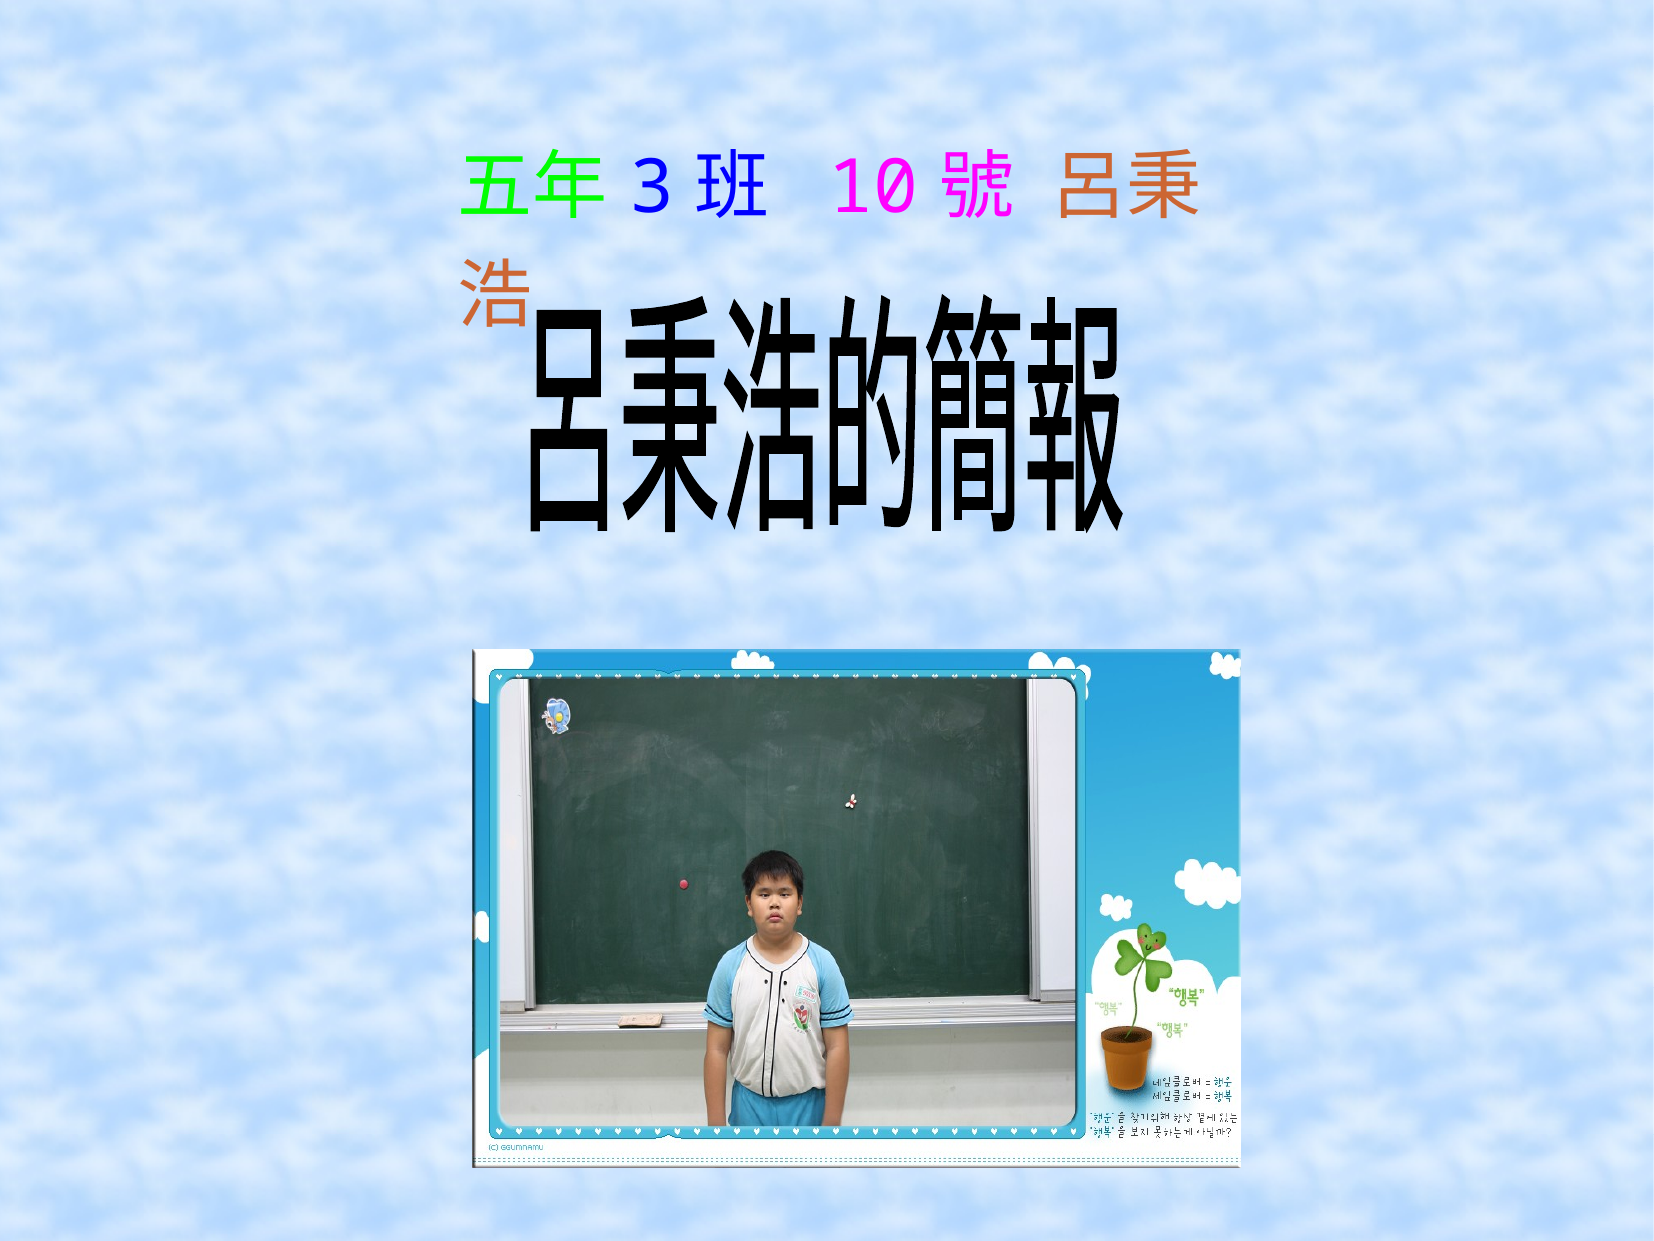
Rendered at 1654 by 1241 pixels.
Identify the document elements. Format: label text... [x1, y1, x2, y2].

text_box 呂秉浩的簡報 [926, 295, 973, 531]
text_box 呂秉浩的簡報 [970, 295, 1020, 531]
text_box 呂秉浩的簡報 [623, 296, 717, 532]
text_box 呂秉浩的簡報 [724, 369, 747, 411]
text_box 呂秉浩的簡報 [531, 310, 607, 531]
text_box 呂秉浩的簡報 [954, 440, 993, 520]
text_box 呂秉浩的簡報 [830, 296, 916, 527]
text_box 呂秉浩的簡報 [1028, 297, 1073, 530]
picture [0, 0, 1654, 1241]
text_box 呂秉浩的簡報 [877, 394, 900, 463]
text_box 呂秉浩的簡報 [728, 432, 753, 528]
text_box 呂秉浩的簡報 [729, 300, 754, 346]
text_box 呂秉浩的簡報 [1076, 308, 1122, 532]
text_box 呂秉浩的簡報 [750, 298, 818, 531]
text_box 五年3班 10號 呂秉浩 [442, 118, 1270, 223]
